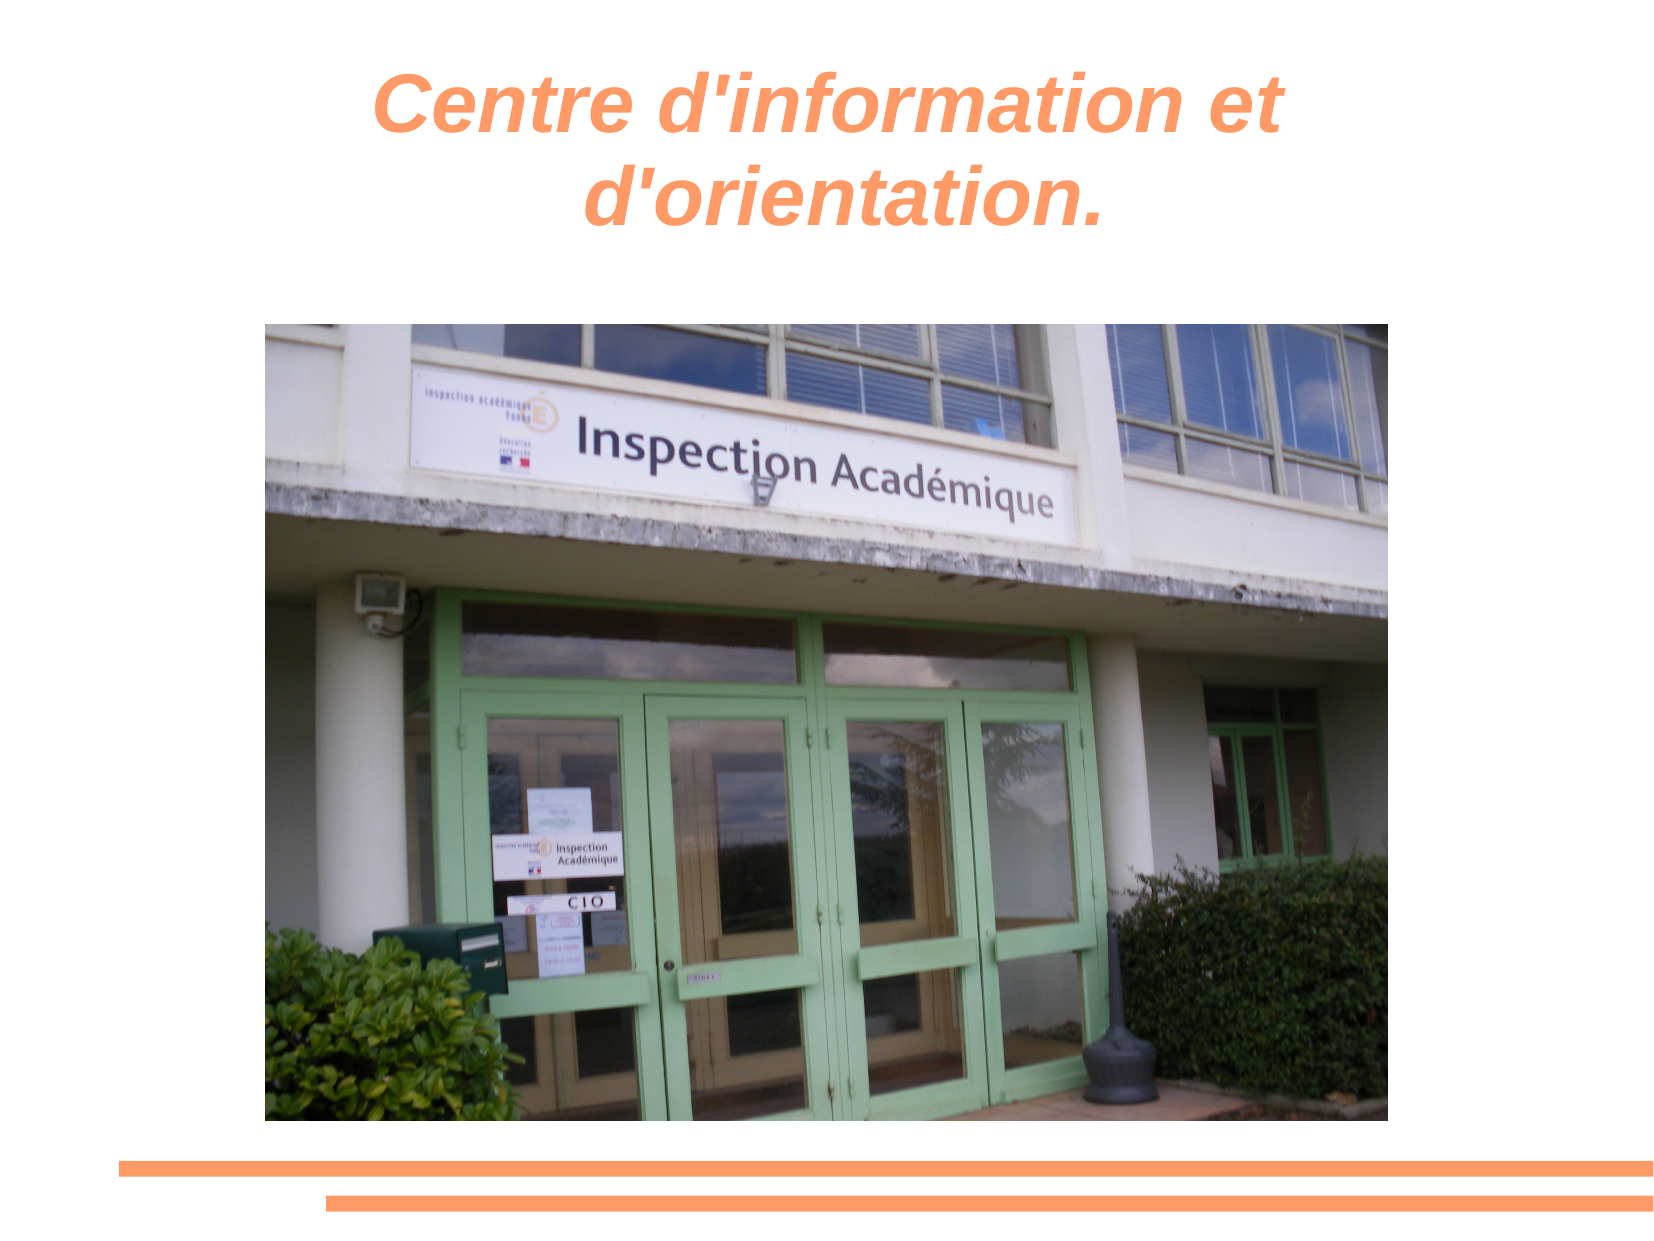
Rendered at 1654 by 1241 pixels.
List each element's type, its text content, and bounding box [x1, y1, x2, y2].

picture [265, 324, 1388, 1121]
title Centre d'information et d'orientation. [121, 46, 1534, 254]
